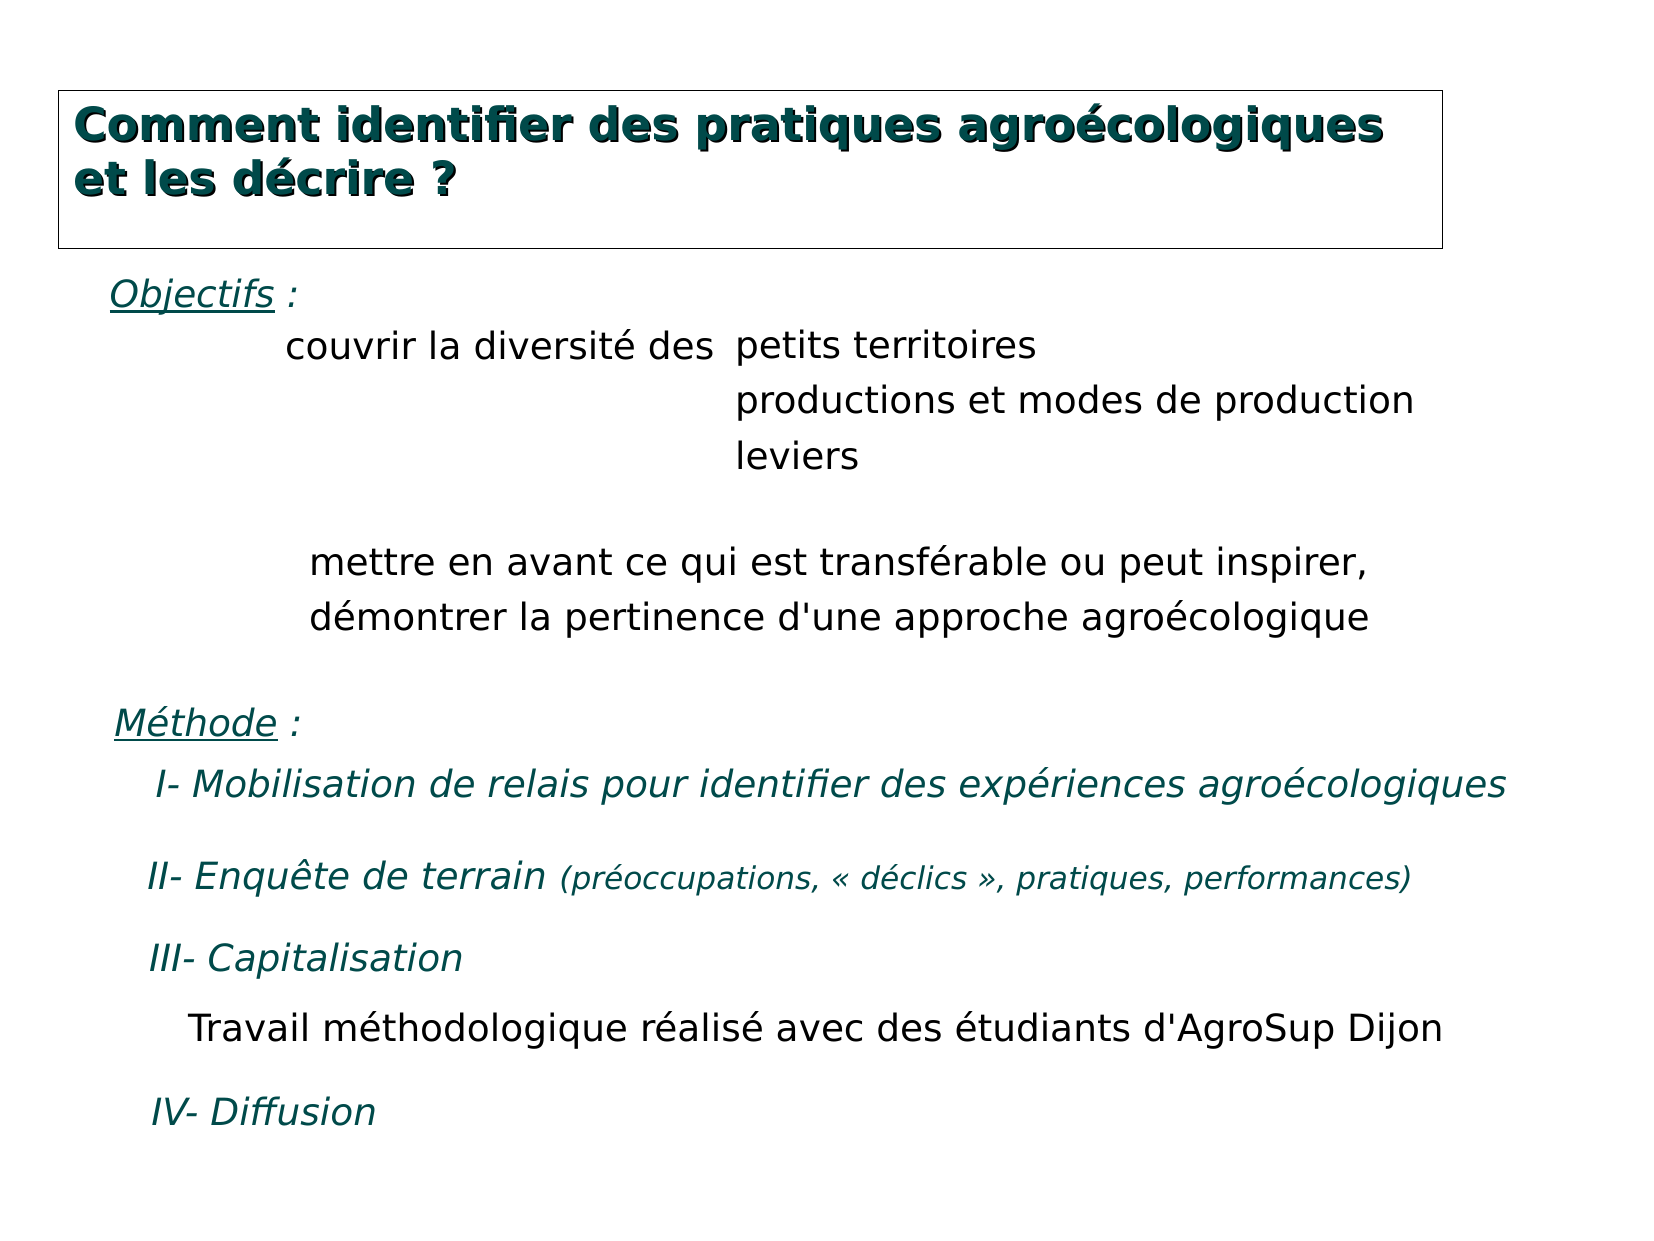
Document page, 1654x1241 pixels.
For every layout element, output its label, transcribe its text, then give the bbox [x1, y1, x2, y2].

text_box Travail méthodologique réalisé avec des étudiants d'AgroSup Dijon [173, 999, 1626, 1072]
text_box couvrir la diversité des [270, 317, 720, 376]
text_box Méthode : [99, 694, 356, 753]
text_box I- Mobilisation de relais pour identifier des expériences agroécologiques [140, 755, 1559, 847]
text_box petits territoires productions et modes de production leviers [720, 316, 1503, 486]
text_box III- Capitalisation [134, 929, 880, 991]
text_box mettre en avant ce qui est transférable ou peut inspirer, démontrer la pertinence d'une approche agroécologique [294, 533, 1567, 648]
text_box IV- Diffusion [136, 1083, 883, 1145]
text_box II- Enquête de terrain (préoccupations, « déclics », pratiques, performances) [132, 847, 1570, 993]
text_box Comment identifier des pratiques agroécologiques et les décrire ? [58, 90, 1443, 249]
text_box Objectifs : [94, 265, 352, 325]
